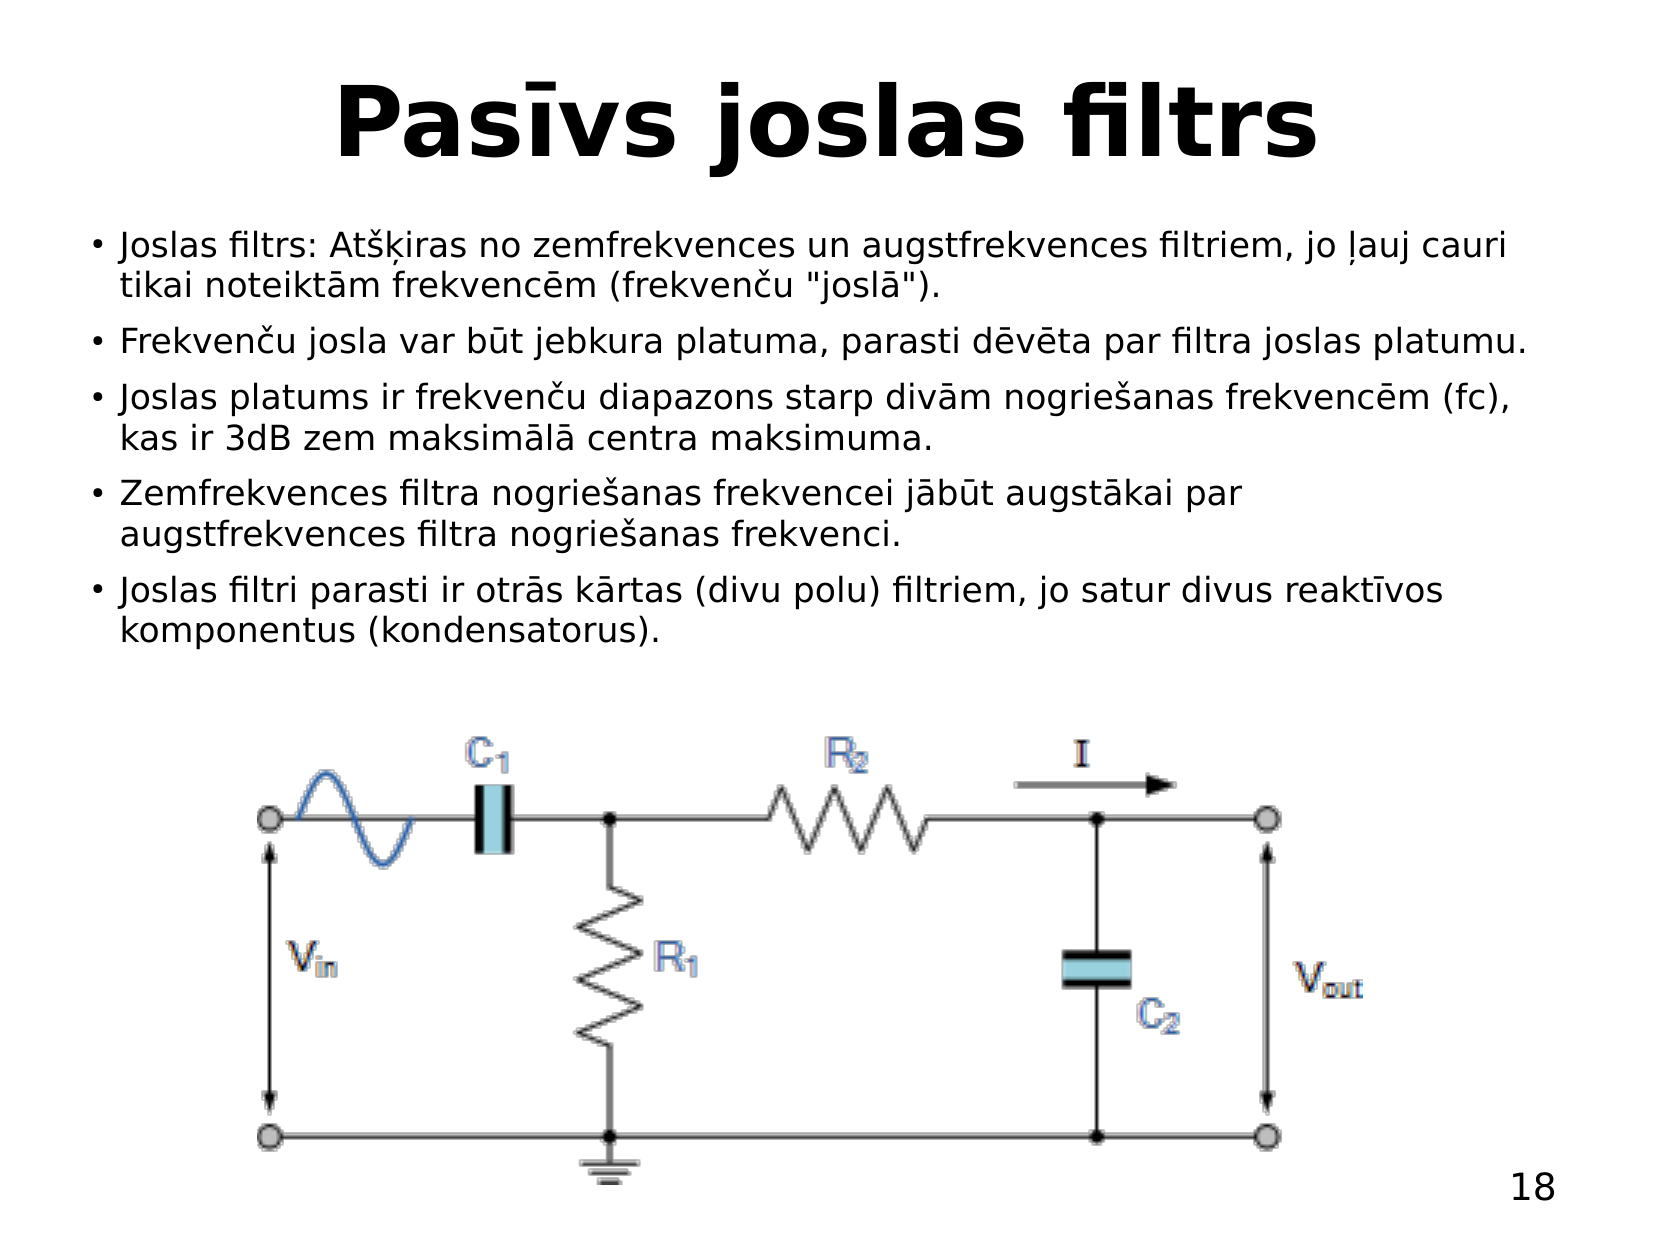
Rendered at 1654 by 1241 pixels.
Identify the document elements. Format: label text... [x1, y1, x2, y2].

list Joslas filtrs: Atšķiras no zemfrekvences un augstfrekvences filtriem, jo ļauj cauri tikai noteiktām frekvencēm (frekvenču "joslā"). Frekvenču josla var būt jebkura platuma, parasti dēvēta par filtra joslas platumu. Joslas platums ir frekvenču diapazons starp divām nogriešanas frekvencēm (fc), kas ir 3dB zem maksimālā centra maksimuma. Zemfrekvences filtra nogriešanas frekvencei jābūt augstākai par augstfrekvences filtra nogriešanas frekvenci. Joslas filtri parasti ir otrās kārtas (divu polu) filtriem, jo satur divus reaktīvos komponentus (kondensatorus). [82, 225, 1538, 683]
title Pasīvs joslas filtrs [82, 49, 1571, 196]
picture [257, 726, 1363, 1185]
